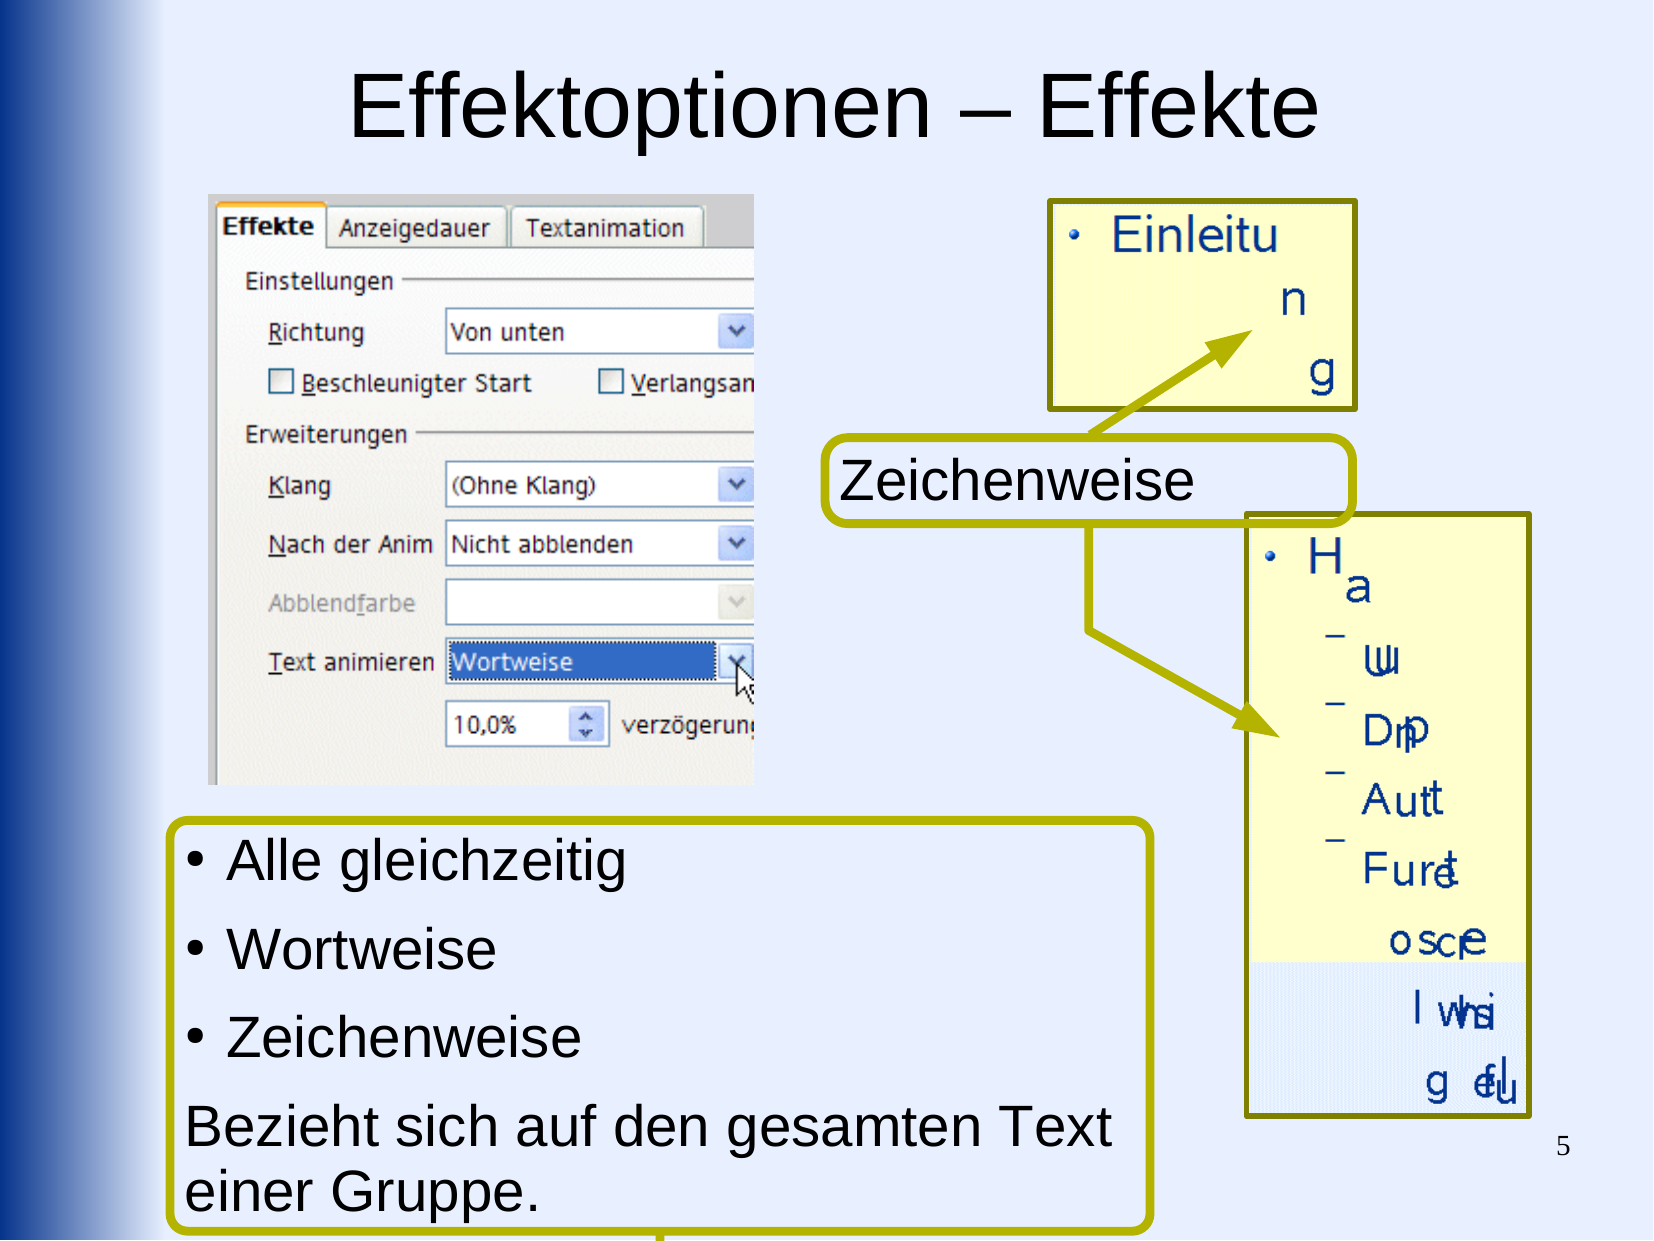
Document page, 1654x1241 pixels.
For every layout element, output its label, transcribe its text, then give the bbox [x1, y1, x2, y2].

picture [1053, 203, 1352, 407]
picture [1249, 516, 1526, 1114]
text_box Zeichenweise [825, 437, 1353, 524]
text_box Alle gleichzeitig Wortweise Zeichenweise Bezieht sich auf den gesamten Text einer Gruppe. [170, 820, 1151, 1232]
picture [208, 194, 754, 785]
title Effektoptionen – Effekte [0, 1, 1654, 210]
